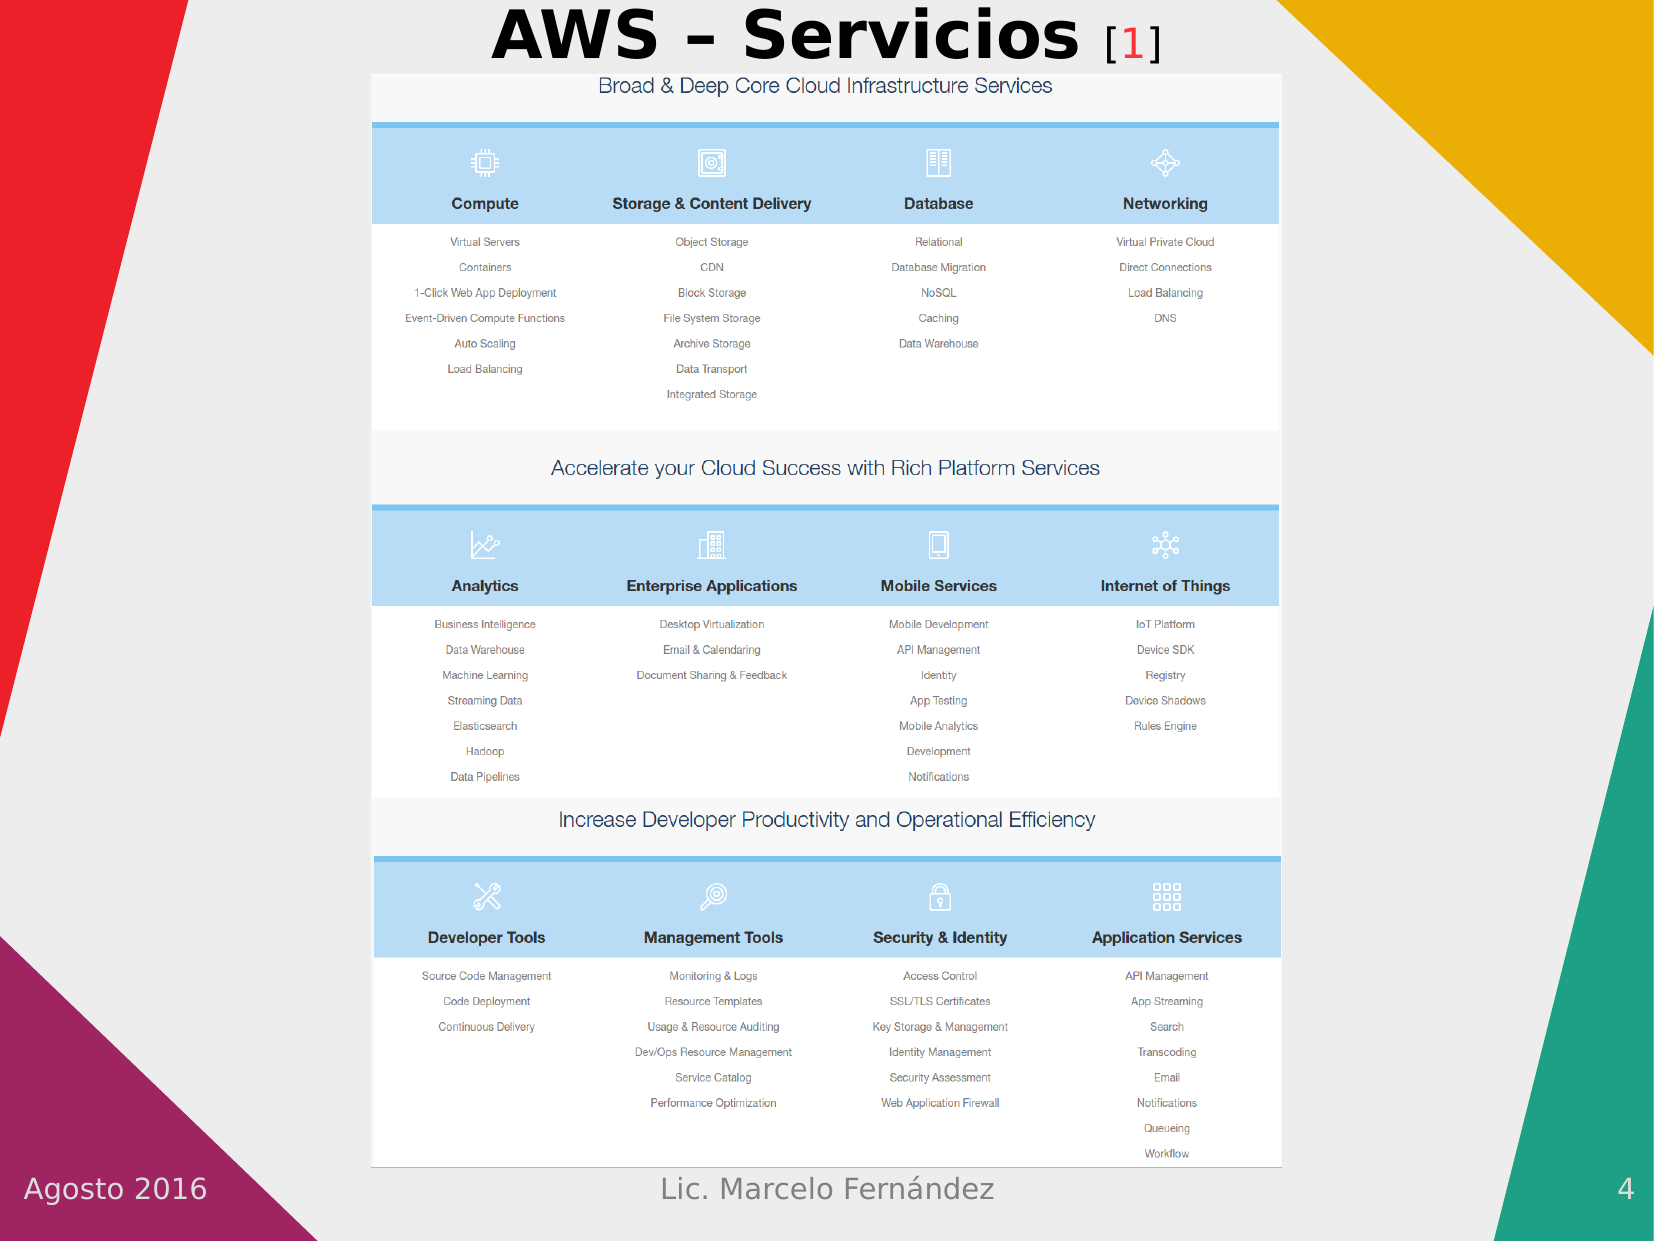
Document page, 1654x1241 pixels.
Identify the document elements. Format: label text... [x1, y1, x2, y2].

picture [371, 74, 1282, 1168]
title AWS – Servicios [1] [114, 0, 1539, 135]
